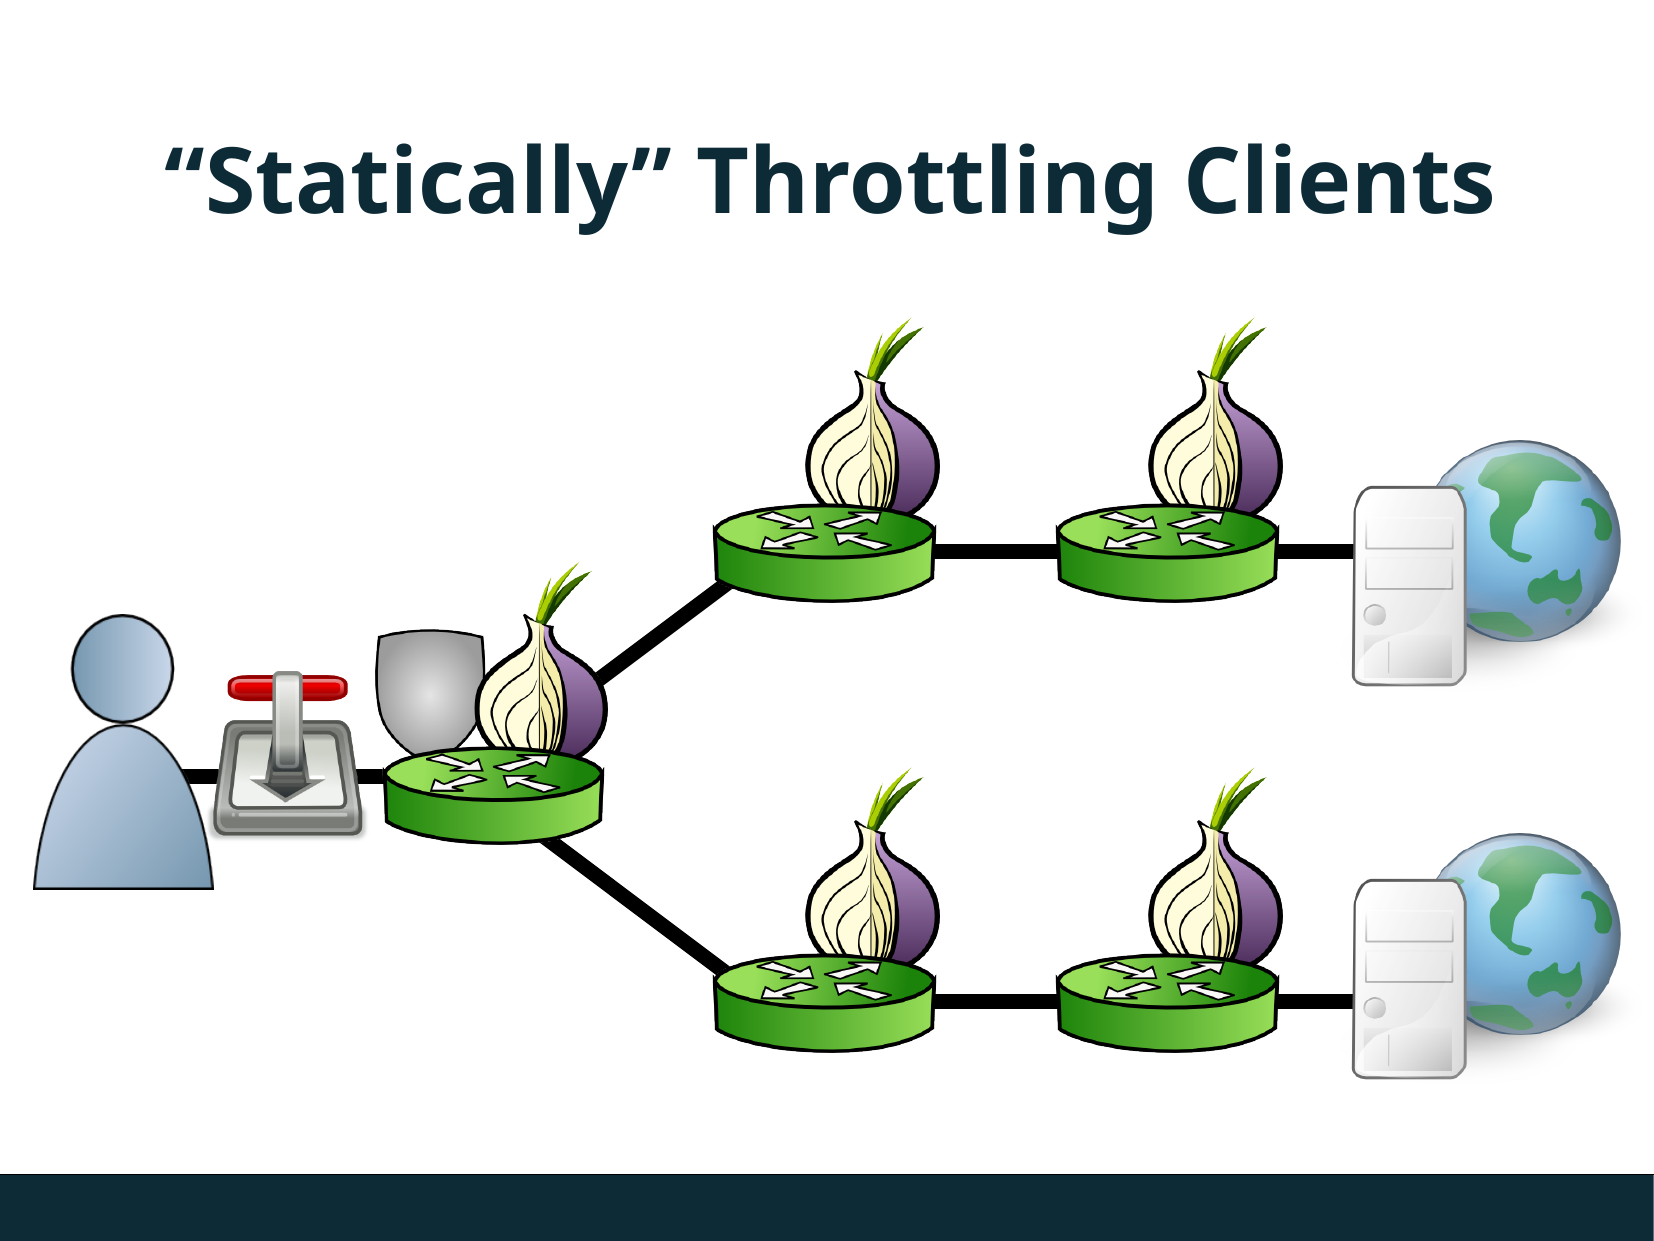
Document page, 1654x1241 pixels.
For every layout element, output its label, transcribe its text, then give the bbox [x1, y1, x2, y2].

picture [1339, 833, 1643, 1085]
picture [33, 614, 370, 890]
picture [705, 317, 940, 604]
picture [1048, 767, 1283, 1053]
picture [705, 767, 940, 1053]
title “Statically” Throttling Clients [86, 74, 1575, 282]
picture [375, 561, 608, 845]
picture [1339, 440, 1643, 692]
picture [1048, 317, 1283, 604]
